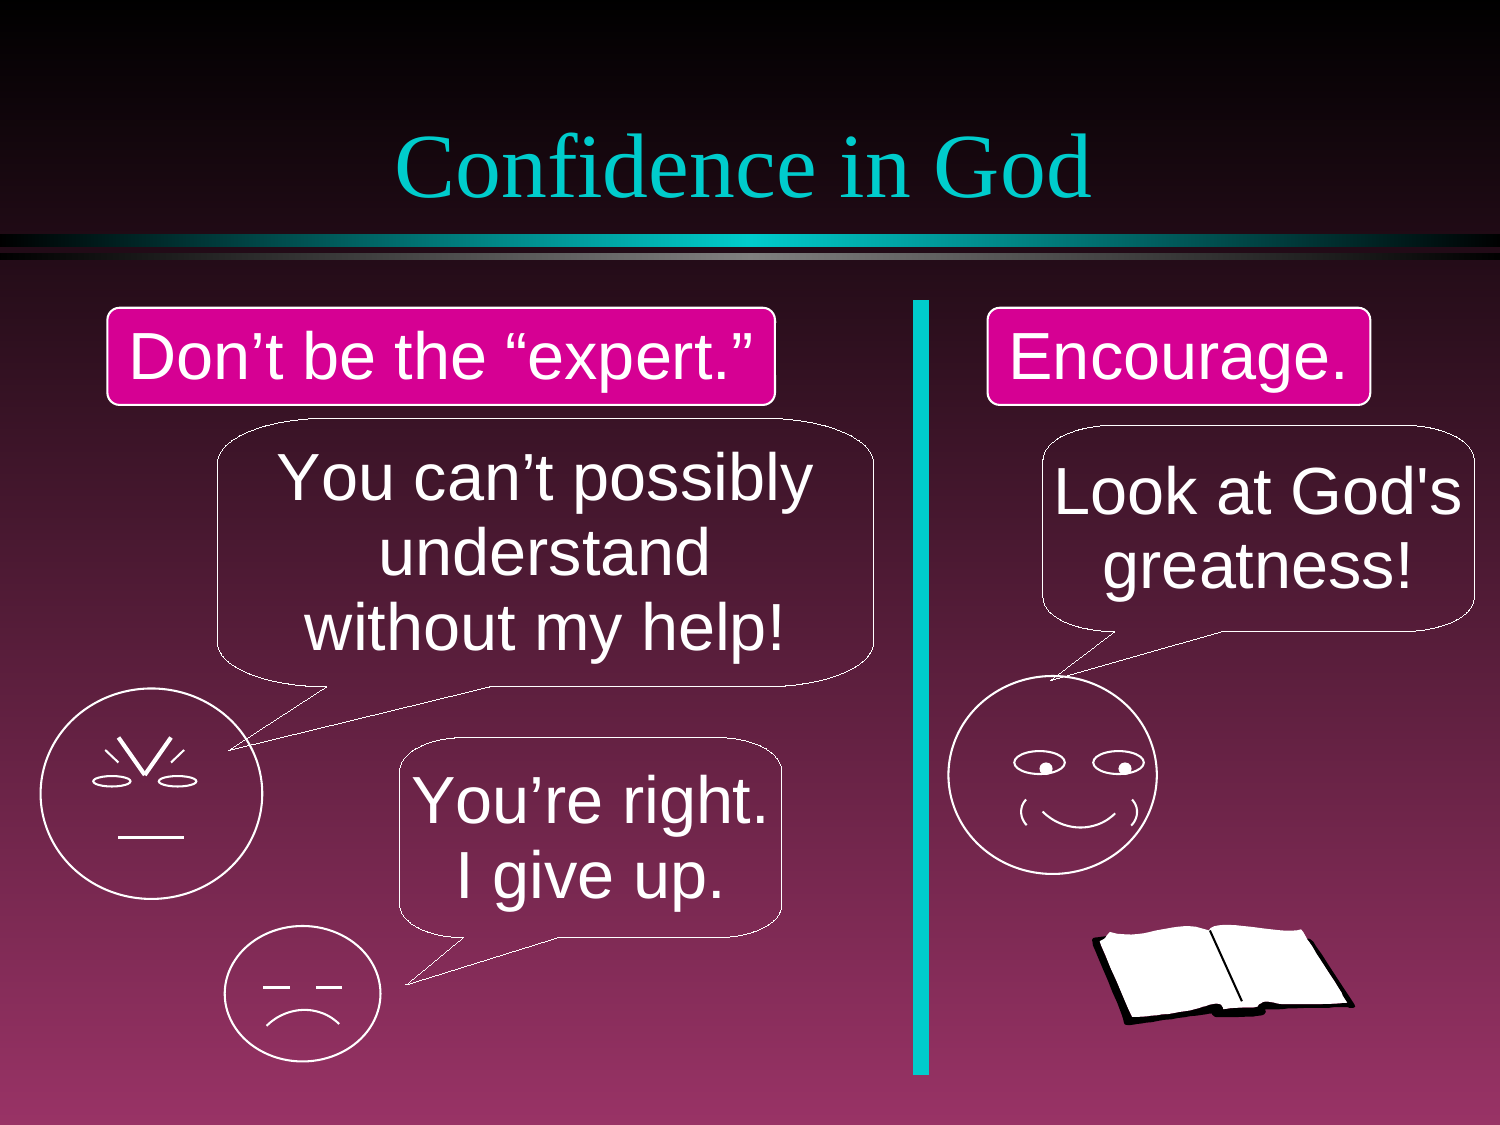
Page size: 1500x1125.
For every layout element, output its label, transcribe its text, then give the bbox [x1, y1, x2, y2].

text_box Look at God's greatness! [1042, 425, 1475, 681]
text_box [1092, 924, 1356, 1026]
title Confidence in God [99, 37, 1388, 225]
text_box Don’t be the “expert.” [107, 307, 775, 405]
text_box [1040, 763, 1052, 774]
text_box [1119, 763, 1131, 774]
text_box You can’t possibly understand without my help! [217, 418, 874, 751]
text_box You’re right. I give up. [399, 737, 782, 985]
text_box Encourage. [987, 307, 1371, 405]
